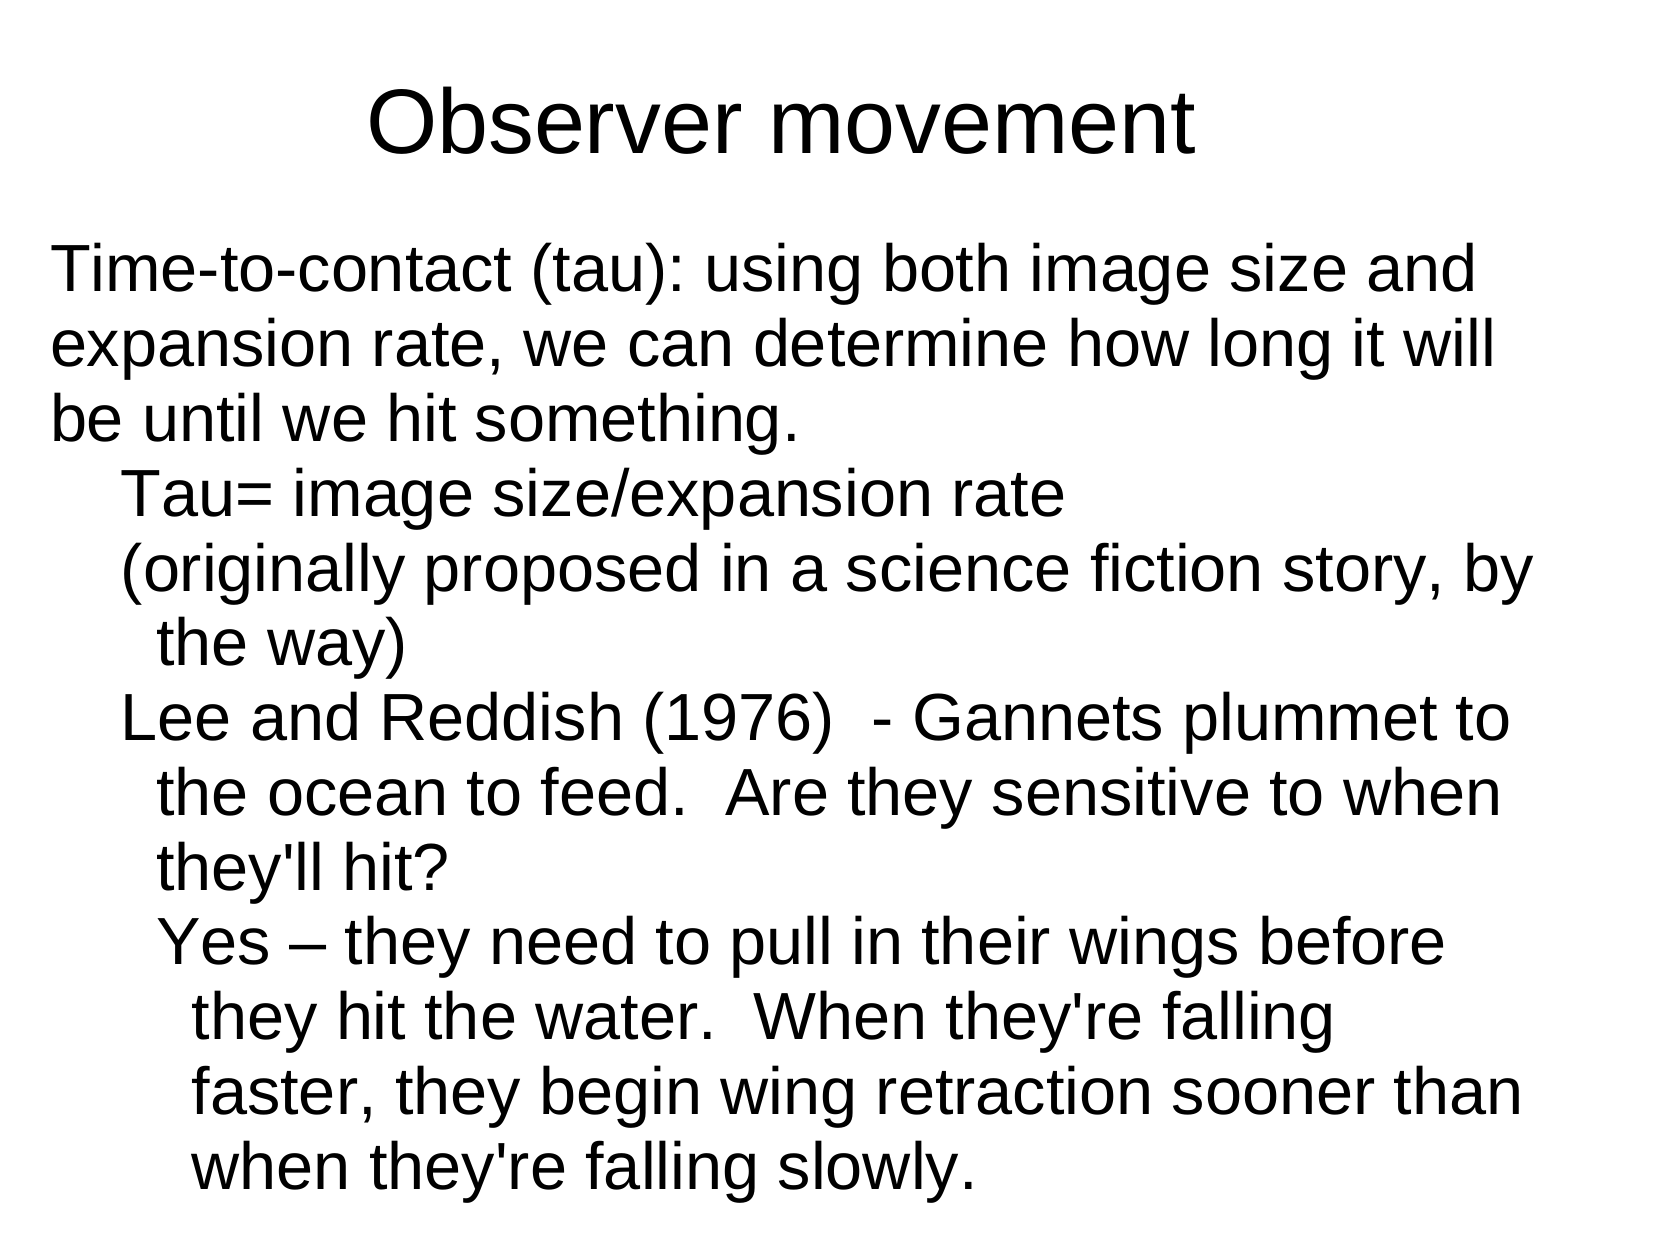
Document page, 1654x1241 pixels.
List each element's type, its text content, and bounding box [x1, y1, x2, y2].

text_box Time-to-contact (tau): using both image size and expansion rate, we can determine how long it will be until we hit something. Tau= image size/expansion rate (originally proposed in a science fiction story, by the way) Lee and Reddish (1976) - Gannets plummet to the ocean to feed. Are they sensitive to when they'll hit? Yes – they need to pull in their wings before they hit the water. When they're falling faster, they begin wing retraction sooner than when they're falling slowly. [49, 231, 1539, 1204]
title Observer movement [37, 17, 1526, 226]
